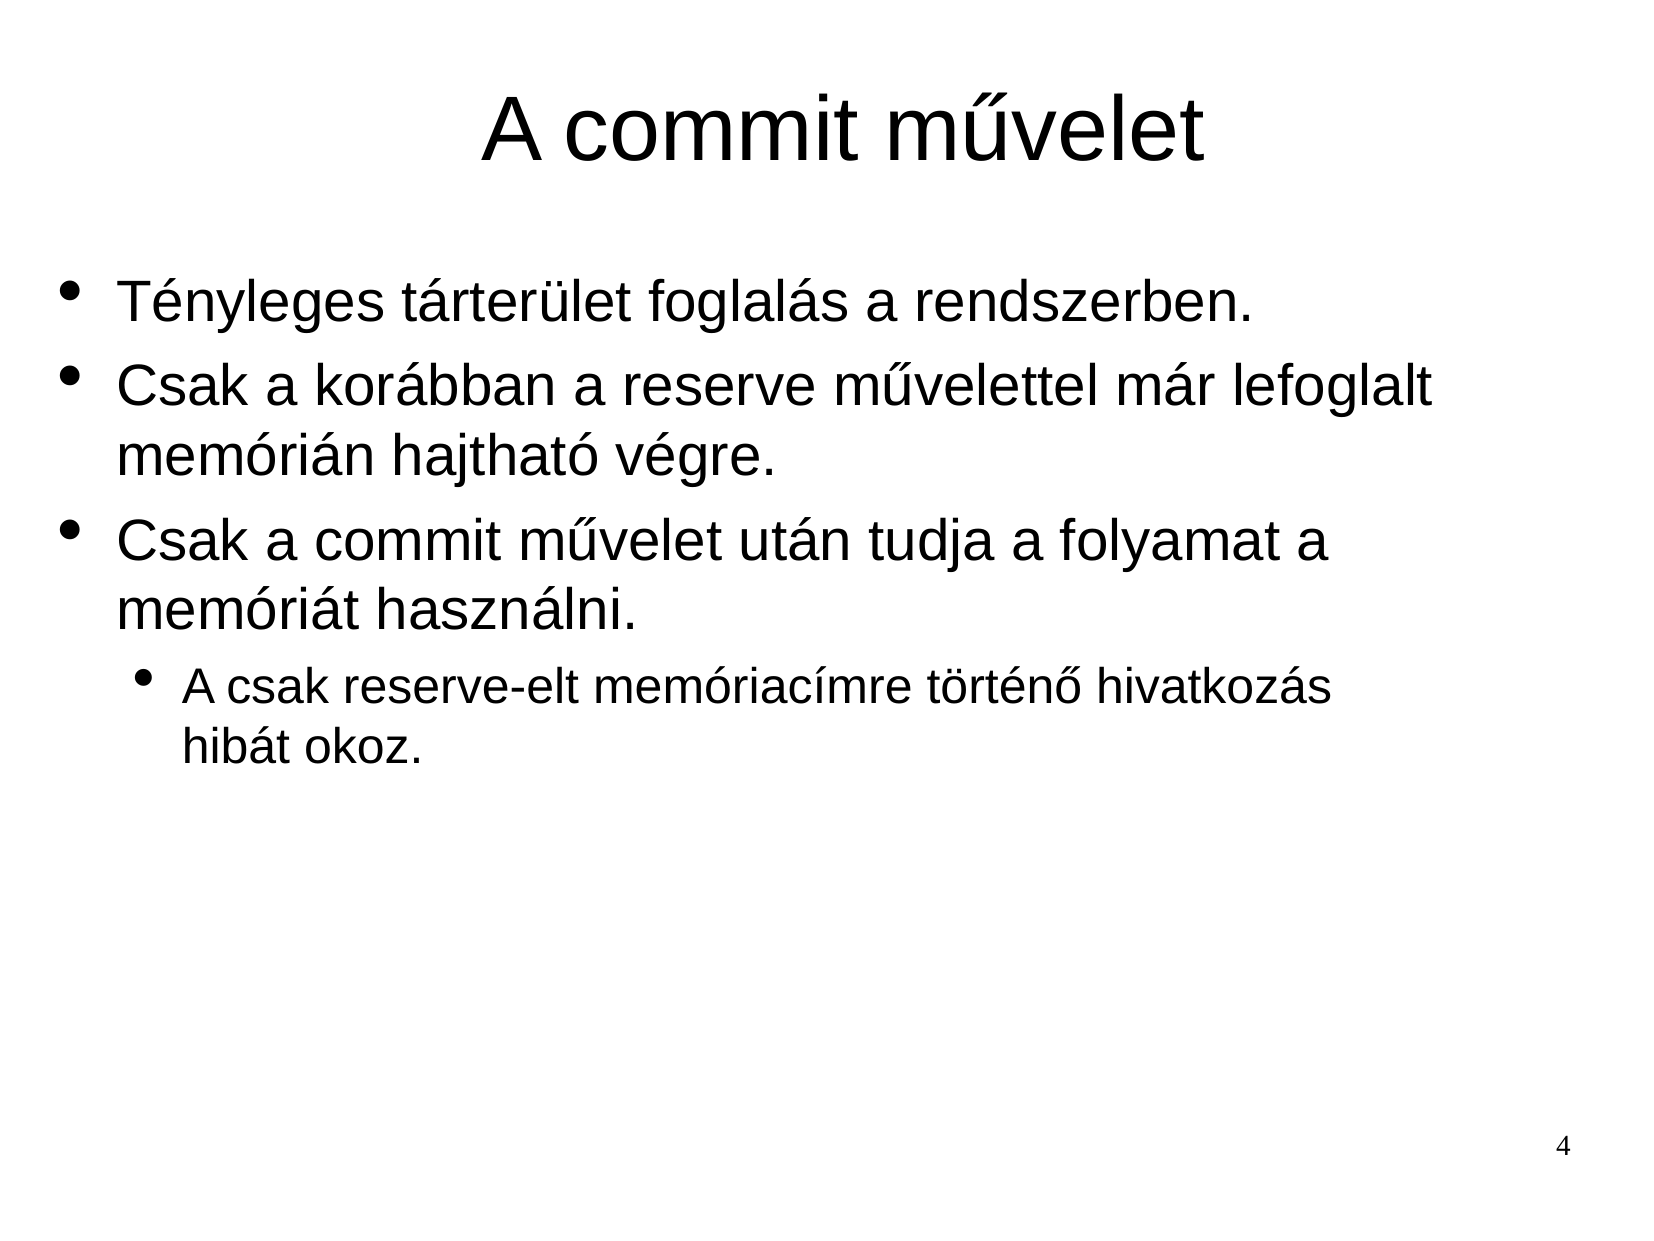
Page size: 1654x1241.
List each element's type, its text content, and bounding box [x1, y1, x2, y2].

title A commit művelet [123, 20, 1530, 228]
list Tényleges tárterület foglalás a rendszerben. Csak a korábban a reserve művelettel már lefoglalt memórián hajtható végre. Csak a commit művelet után tudja a folyamat a memóriát használni. A csak reserve-elt memóriacímre történő hivatkozás hibát okoz. [45, 255, 1571, 1206]
